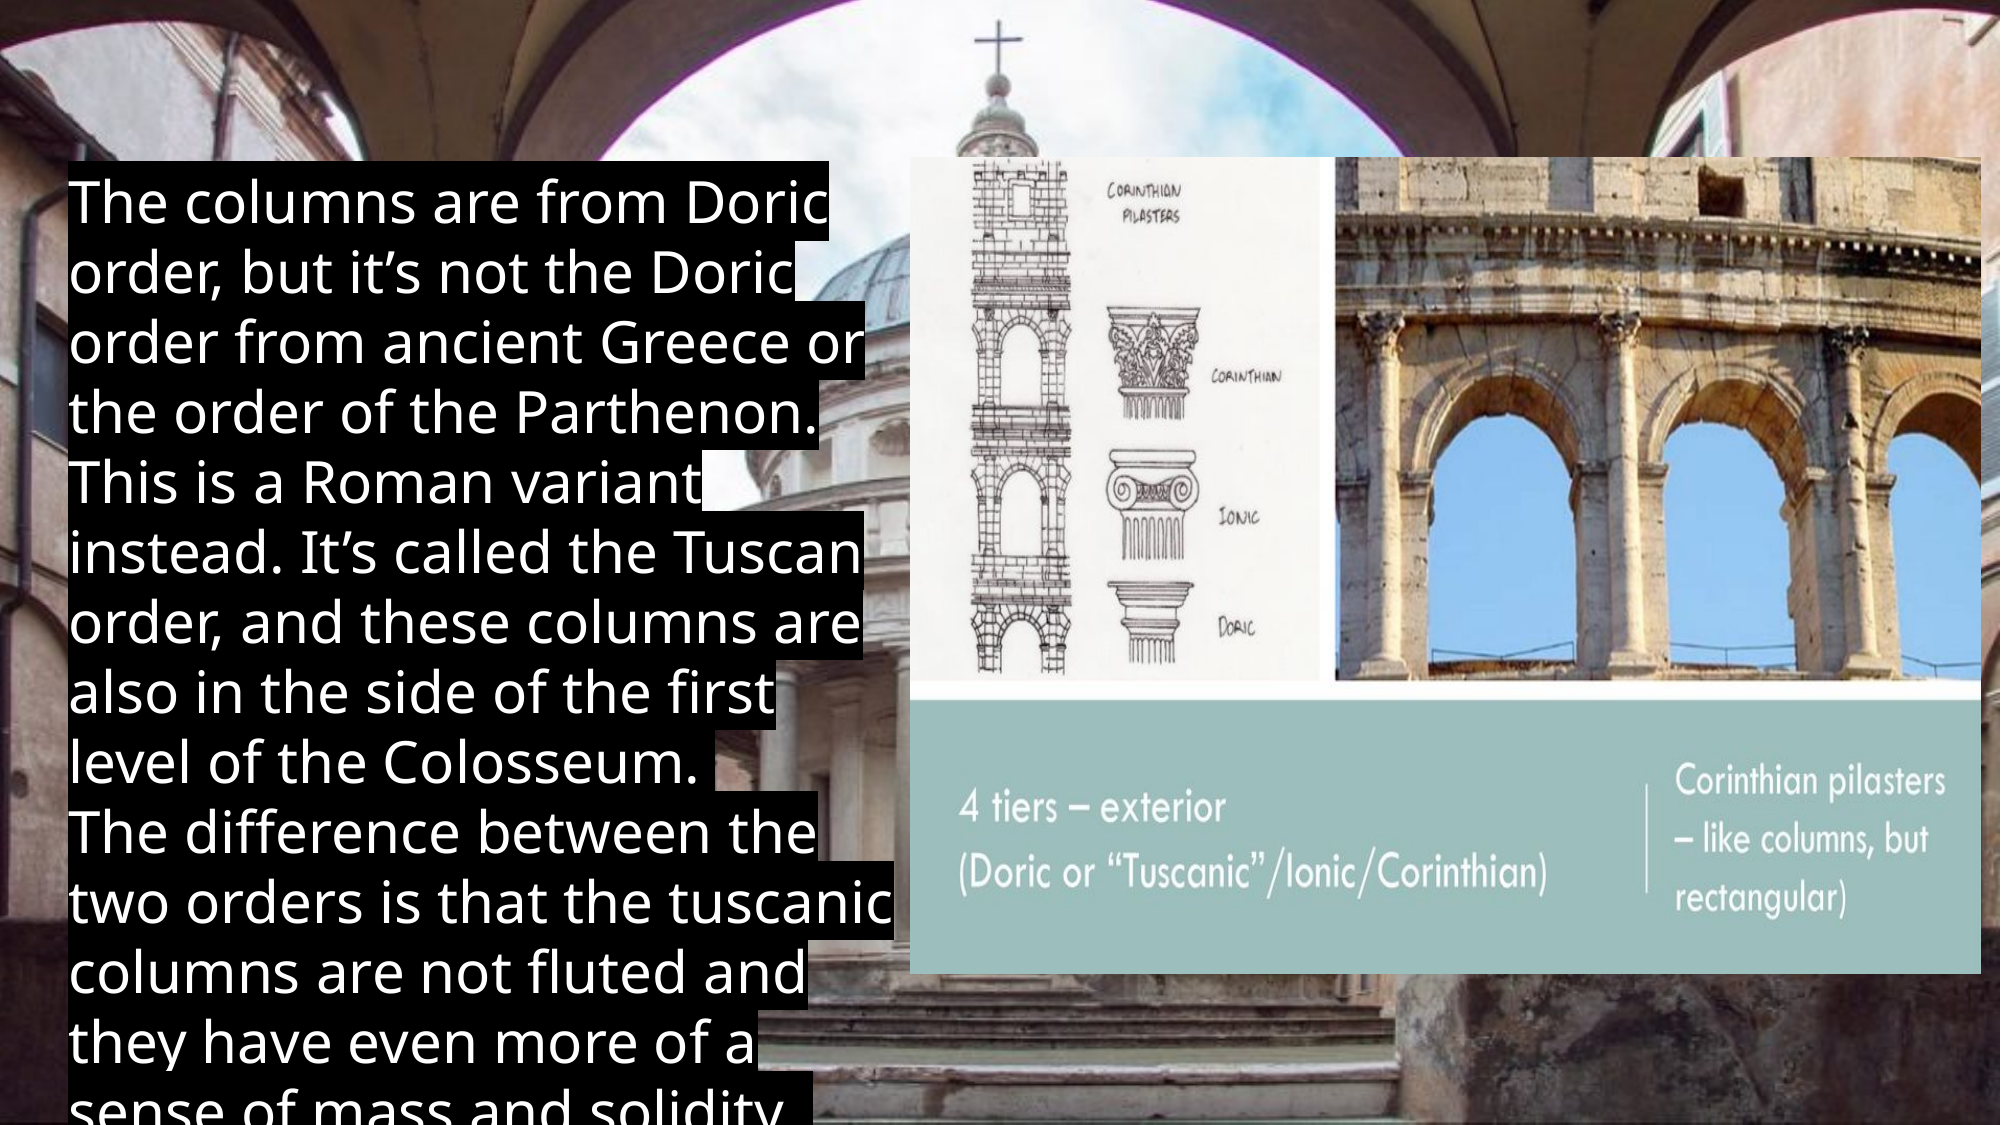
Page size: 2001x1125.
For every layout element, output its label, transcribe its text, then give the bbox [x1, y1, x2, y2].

text_box The columns are from Doric order, but it’s not the Doric order from ancient Greece or the order of the Parthenon. This is a Roman variant instead. It’s called the Tuscan order, and these columns are also in the side of the first level of the Colosseum. The difference between the two orders is that the tuscanic columns are not fluted and they have even more of a sense of mass and solidity. [53, 157, 911, 1092]
picture [0, 0, 2000, 1125]
